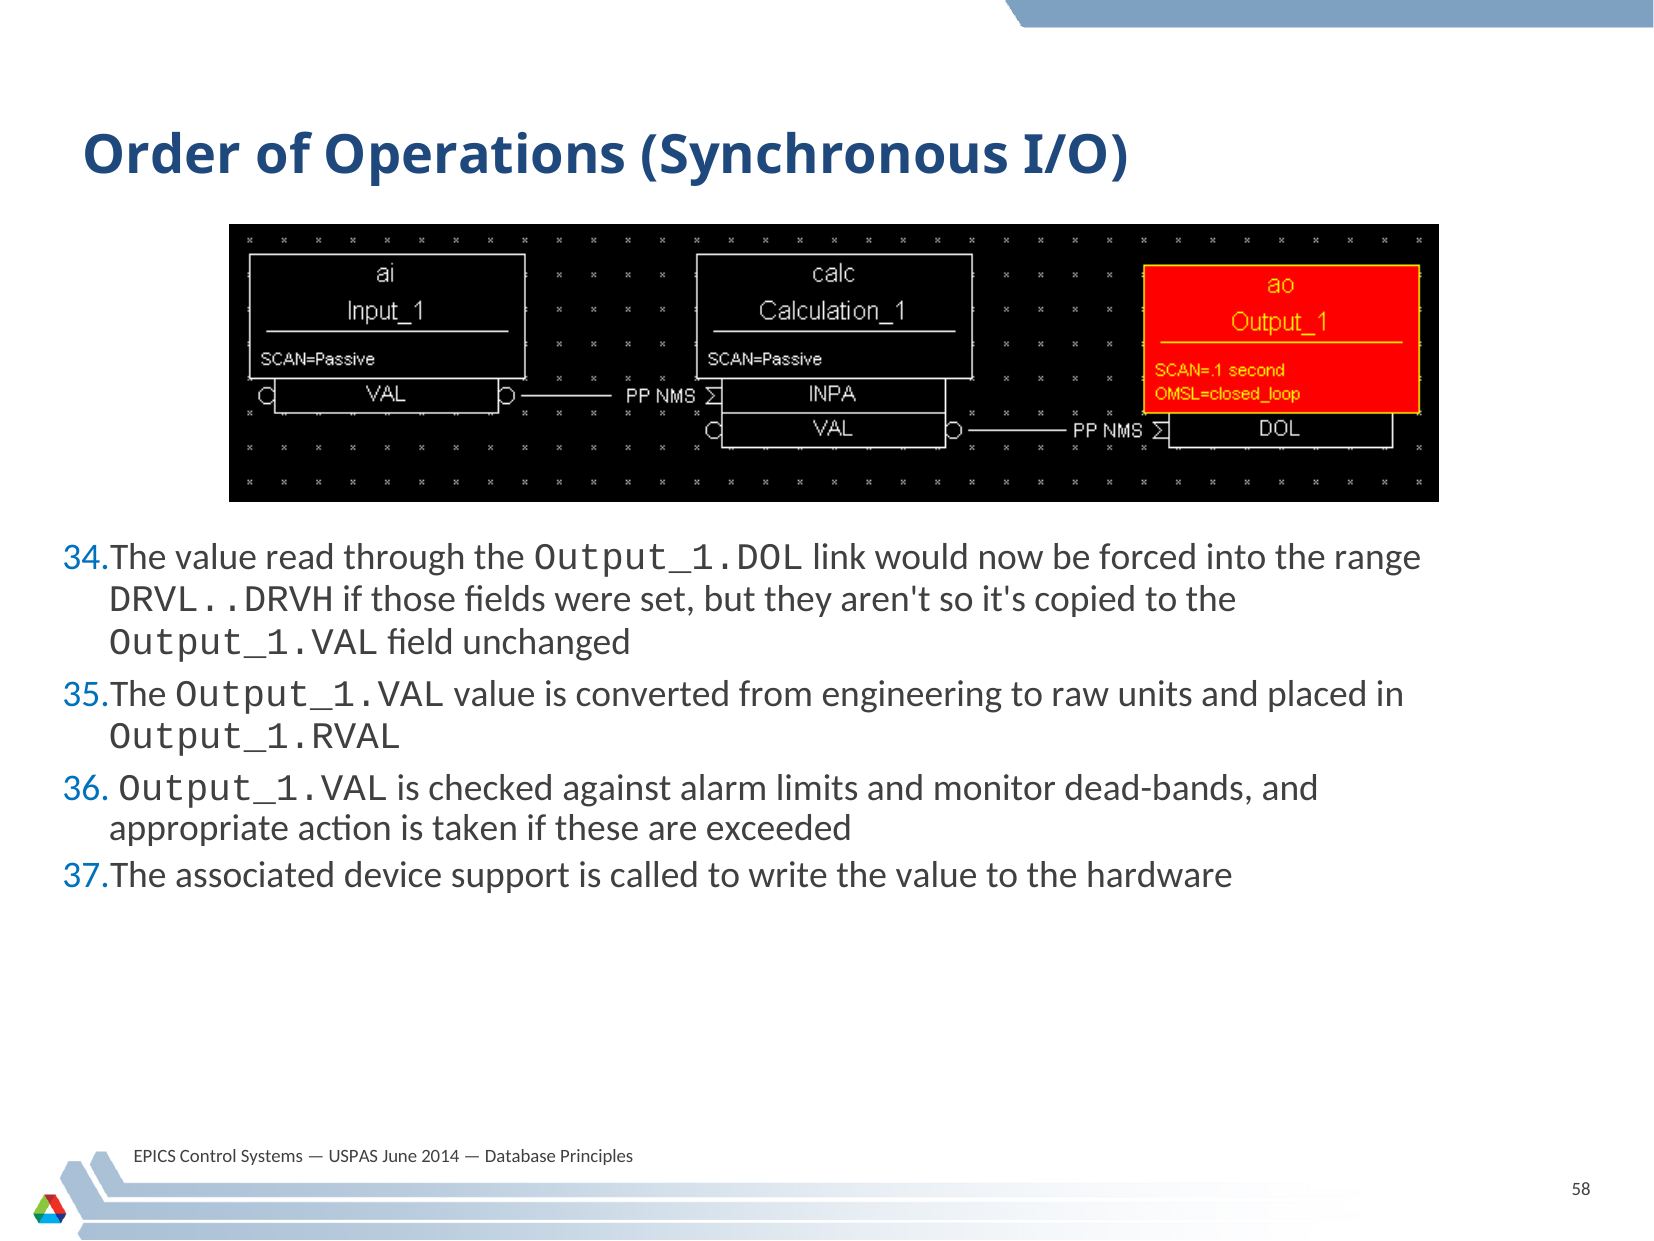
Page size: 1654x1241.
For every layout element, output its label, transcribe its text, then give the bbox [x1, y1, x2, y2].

picture [0, 0, 1654, 29]
title Order of Operations (Synchronous I/O) [82, 121, 1571, 185]
picture [0, 1143, 1654, 1240]
list The value read through the Output_1.DOL link would now be forced into the range DRVL..DRVH if those fields were set, but they aren't so it's copied to the Output_1.VAL field unchanged The Output_1.VAL value is converted from engineering to raw units and placed in Output_1.RVAL Output_1.VAL is checked against alarm limits and monitor dead-bands, and appropriate action is taken if these are exceeded The associated device support is called to write the value to the hardware [62, 538, 1498, 936]
picture [229, 224, 1439, 502]
